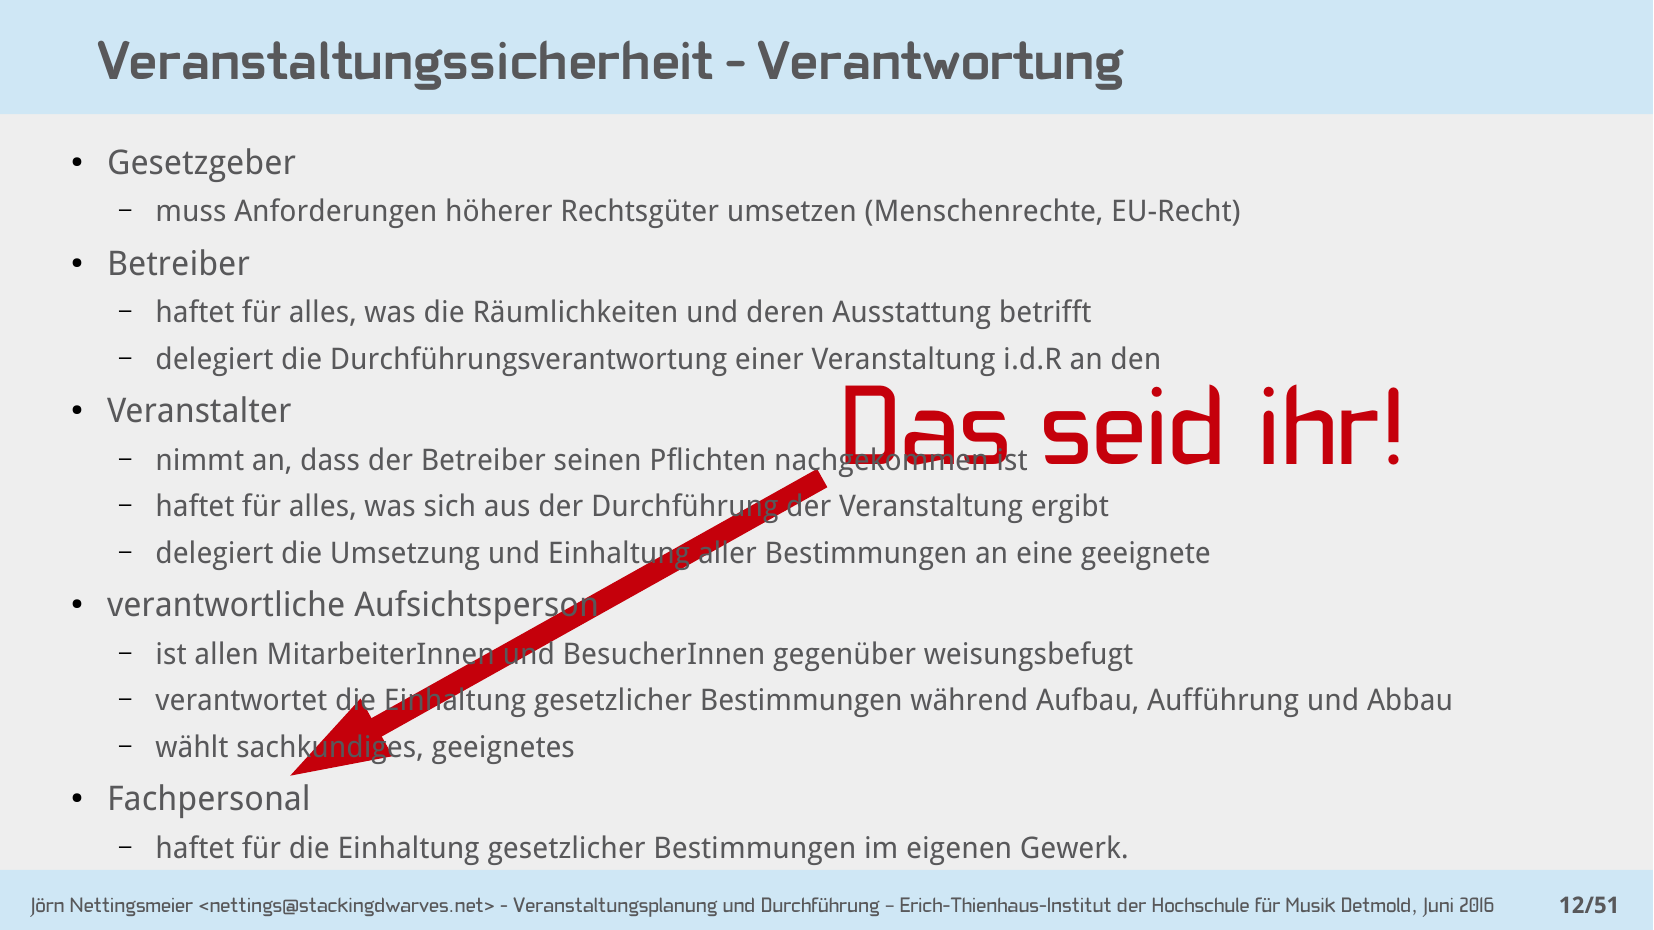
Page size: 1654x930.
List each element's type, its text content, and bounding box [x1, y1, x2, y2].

title Veranstaltungssicherheit - Verantwortung [97, 0, 1337, 126]
list Gesetzgeber muss Anforderungen höherer Rechtsgüter umsetzen (Menschenrechte, EU-Recht) Betreiber haftet für alles, was die Räumlichkeiten und deren Ausstattung betrifft delegiert die Durchführungsverantwortung einer Veranstaltung i.d.R an den Veranstalter nimmt an, dass der Betreiber seinen Pflichten nachgekommen ist haftet für alles, was sich aus der Durchführung der Veranstaltung ergibt delegiert die Umsetzung und Einhaltung aller Bestimmungen an eine geeignete verantwortliche Aufsichtsperson ist allen MitarbeiterInnen und BesucherInnen gegenüber weisungsbefugt verantwortet die Einhaltung gesetzlicher Bestimmungen während Aufbau, Aufführung und Abbau wählt sachkundiges, geeignetes Fachpersonal haftet für die Einhaltung gesetzlicher Bestimmungen im eigenen Gewerk. [58, 142, 1576, 876]
